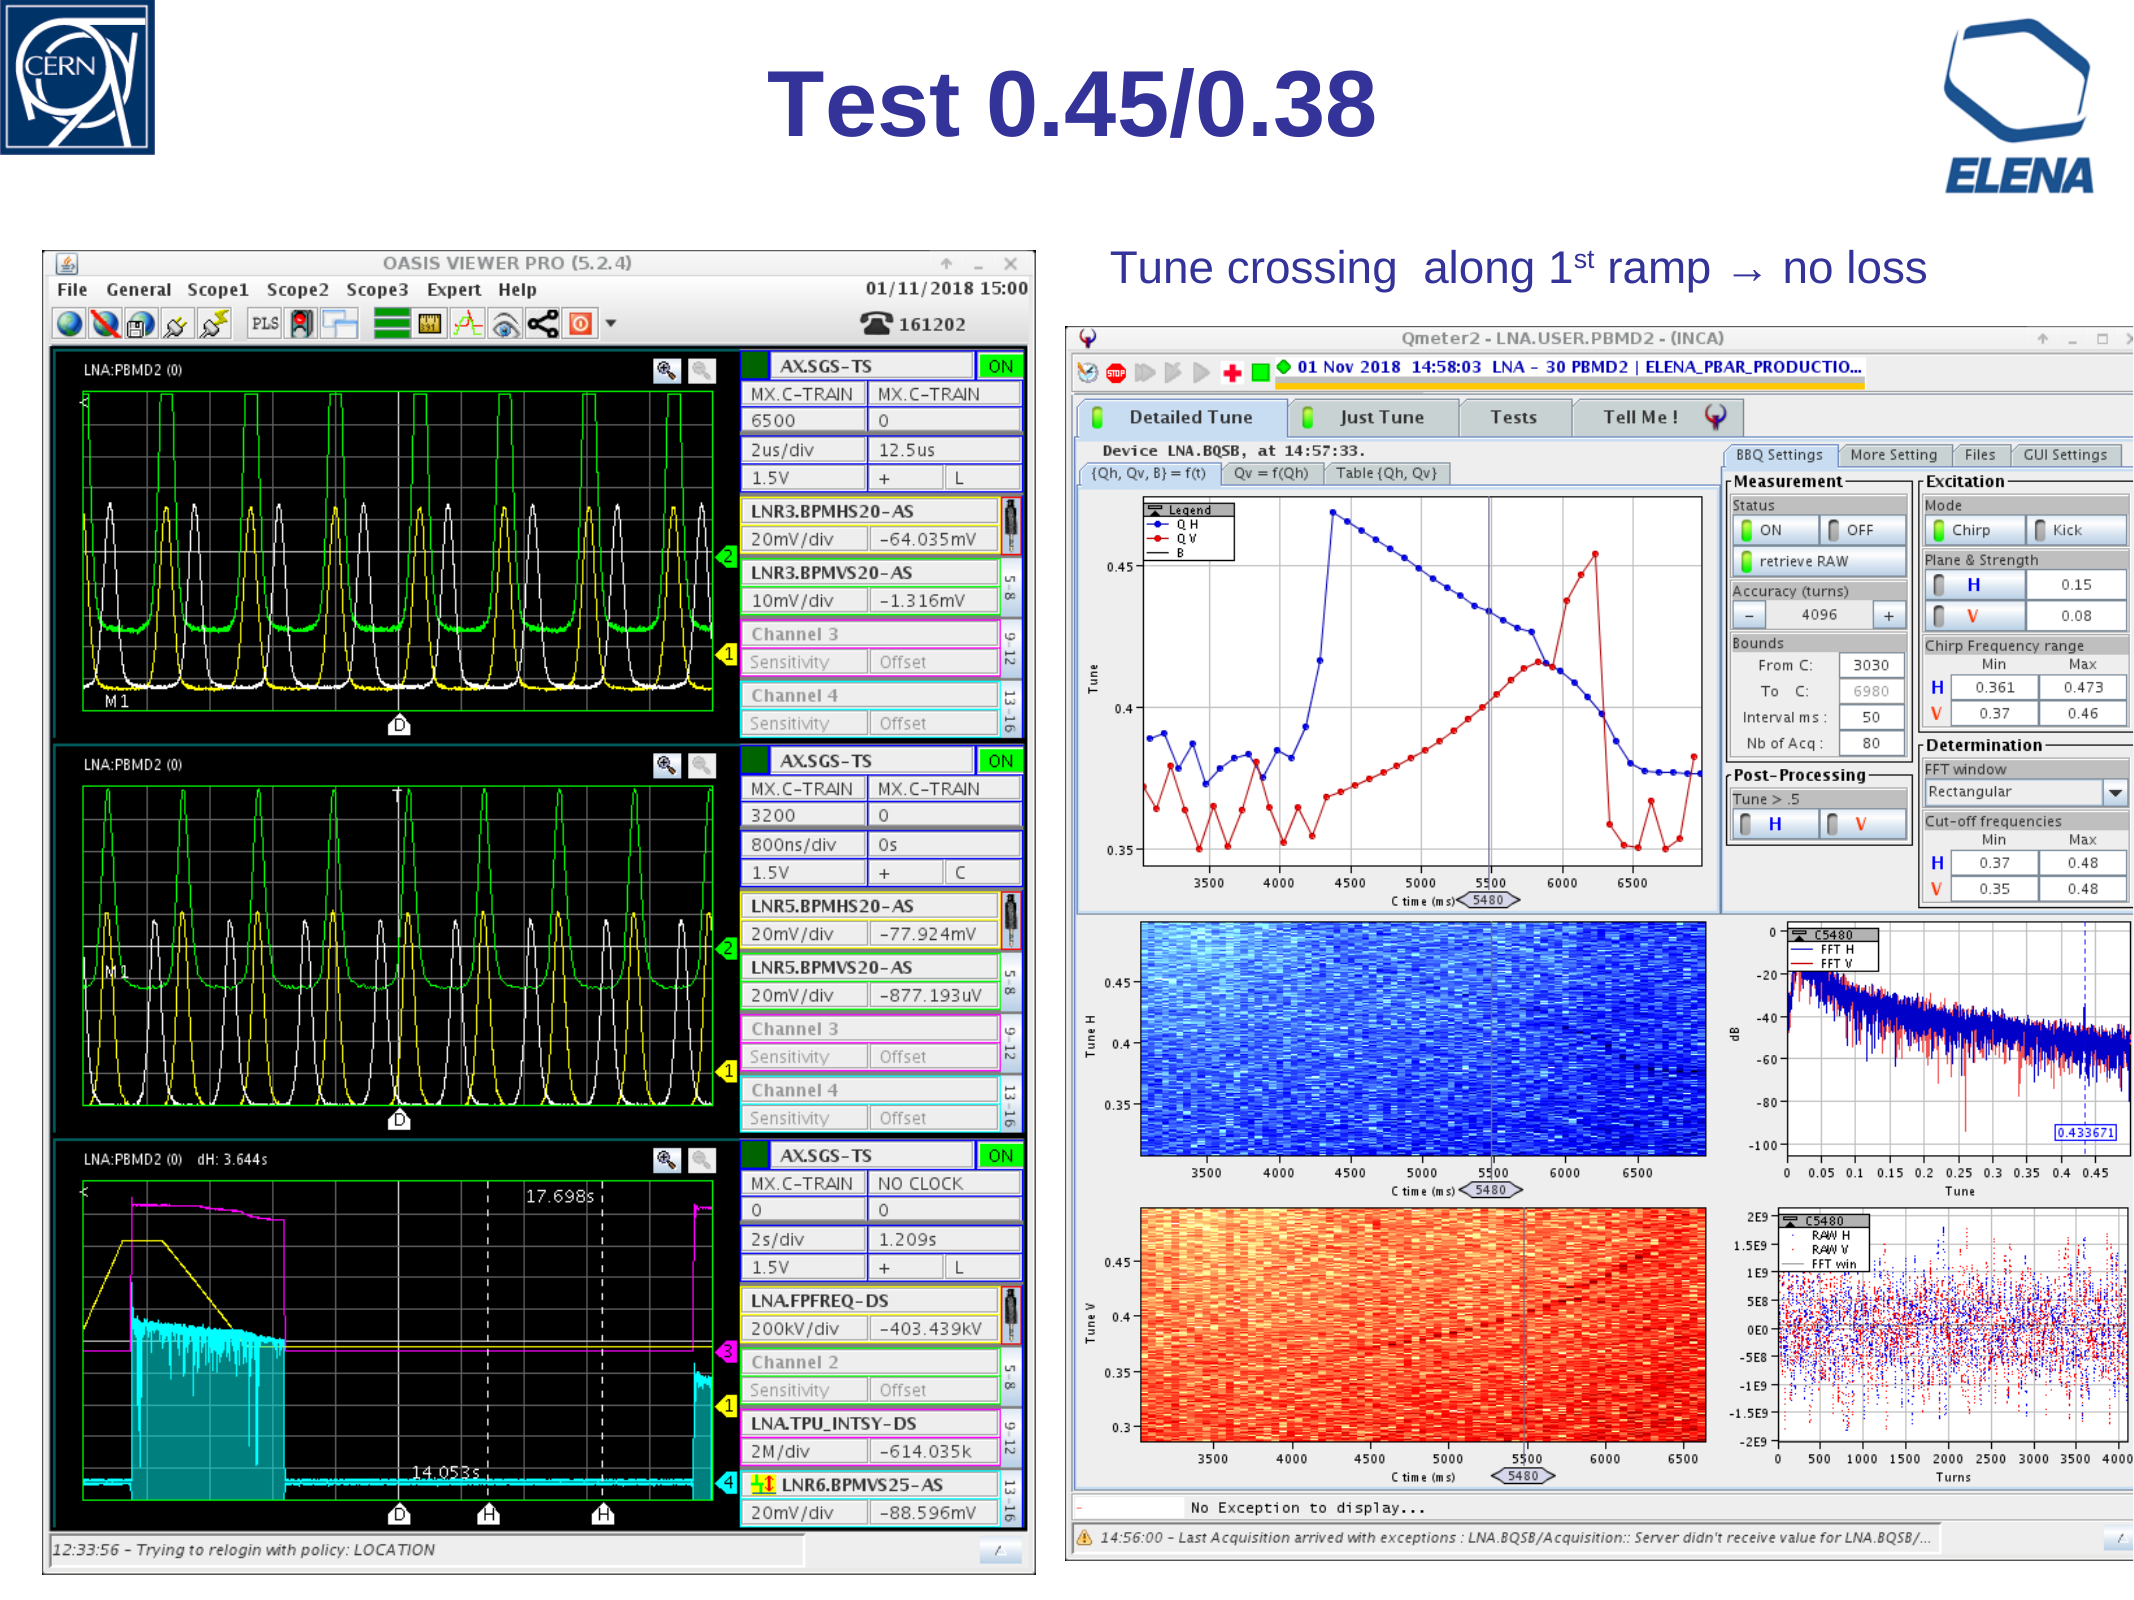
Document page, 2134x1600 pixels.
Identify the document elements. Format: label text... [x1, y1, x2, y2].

picture [1944, 10, 2117, 206]
picture [0, 0, 155, 155]
text_box Test 0.45/0.38 [202, 0, 1944, 227]
picture [1065, 326, 2134, 1561]
text_box Tune crossing along 1st ramp → no loss [1095, 230, 2086, 326]
picture [42, 250, 1036, 1576]
